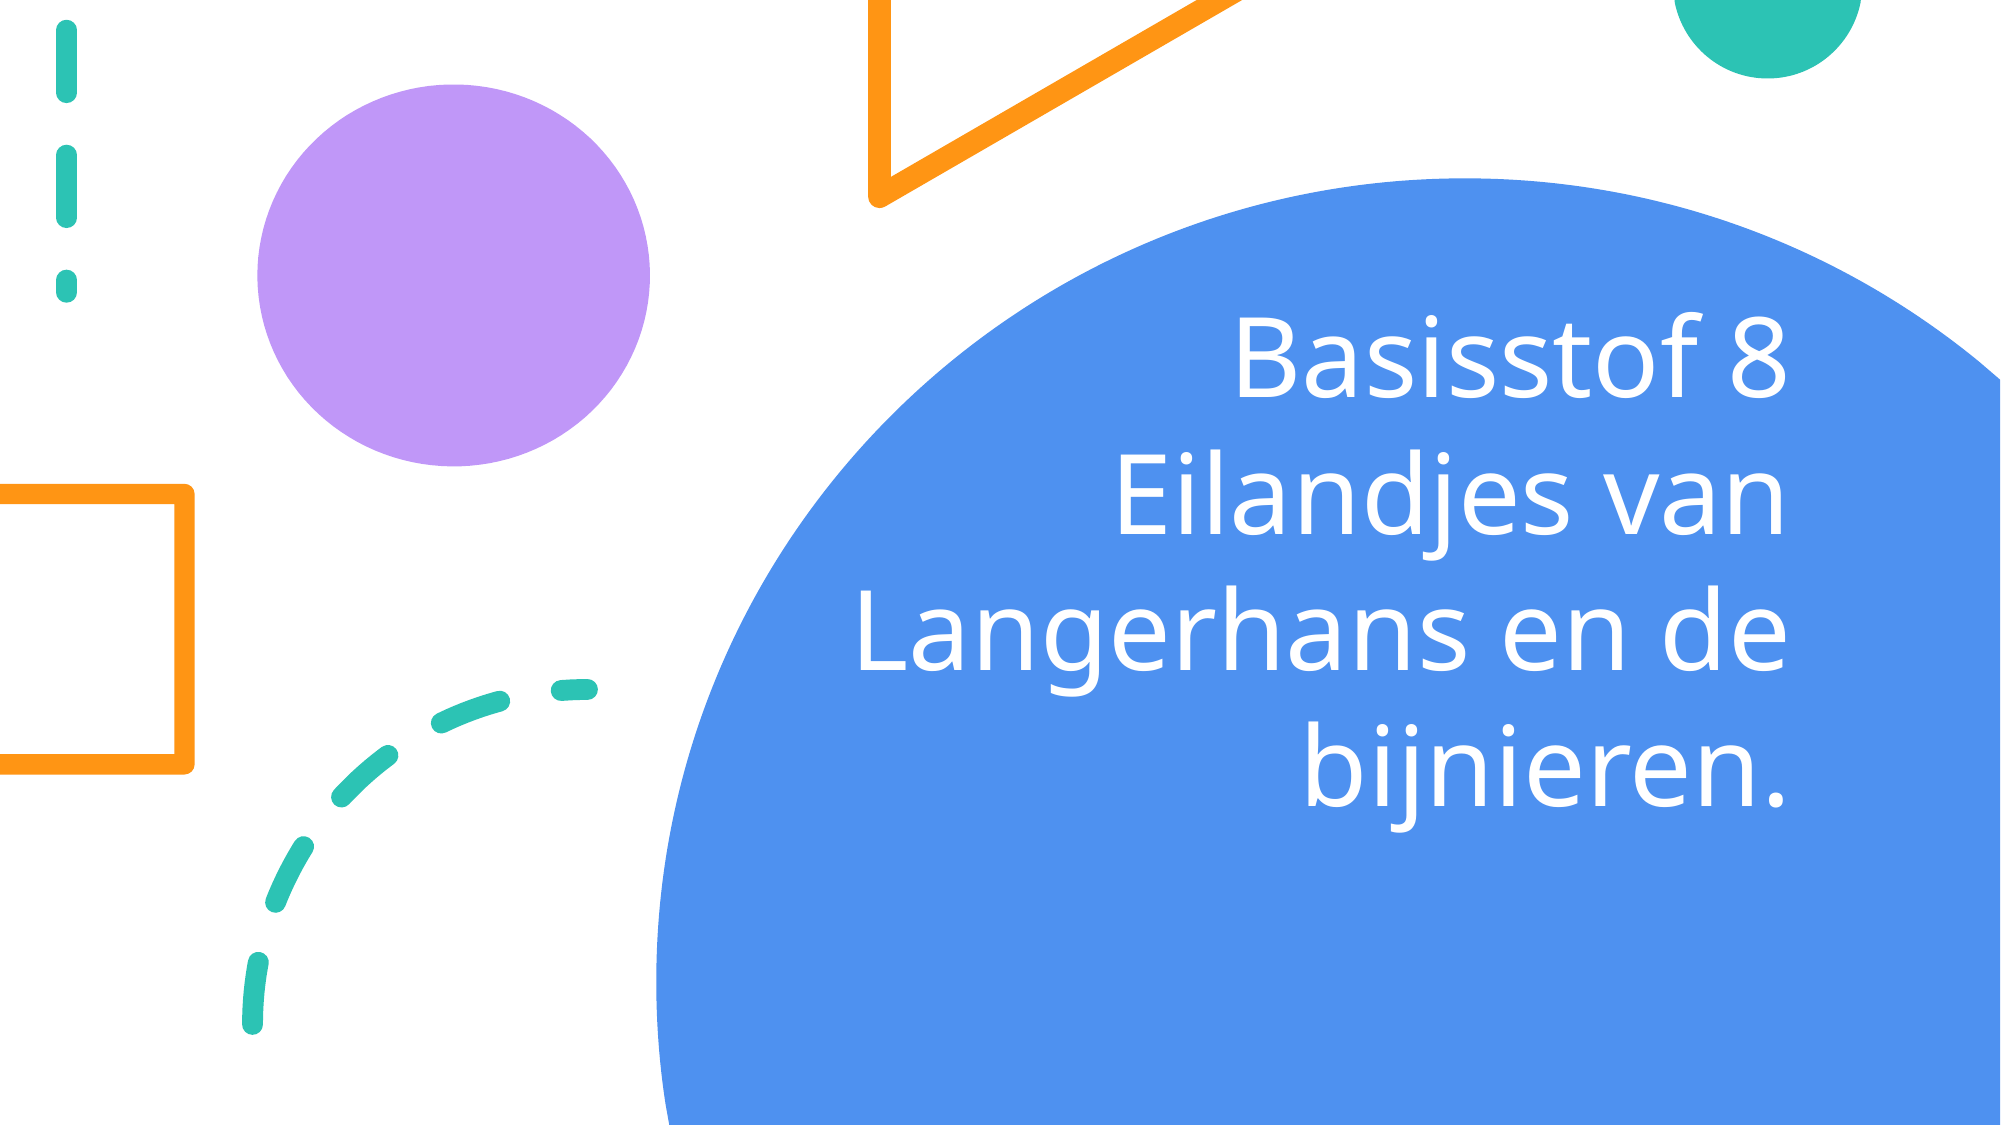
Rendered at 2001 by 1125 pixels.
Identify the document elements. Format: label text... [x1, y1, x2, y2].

title Basisstof 8 Eilandjes van Langerhans en de bijnieren. [835, 140, 1917, 842]
